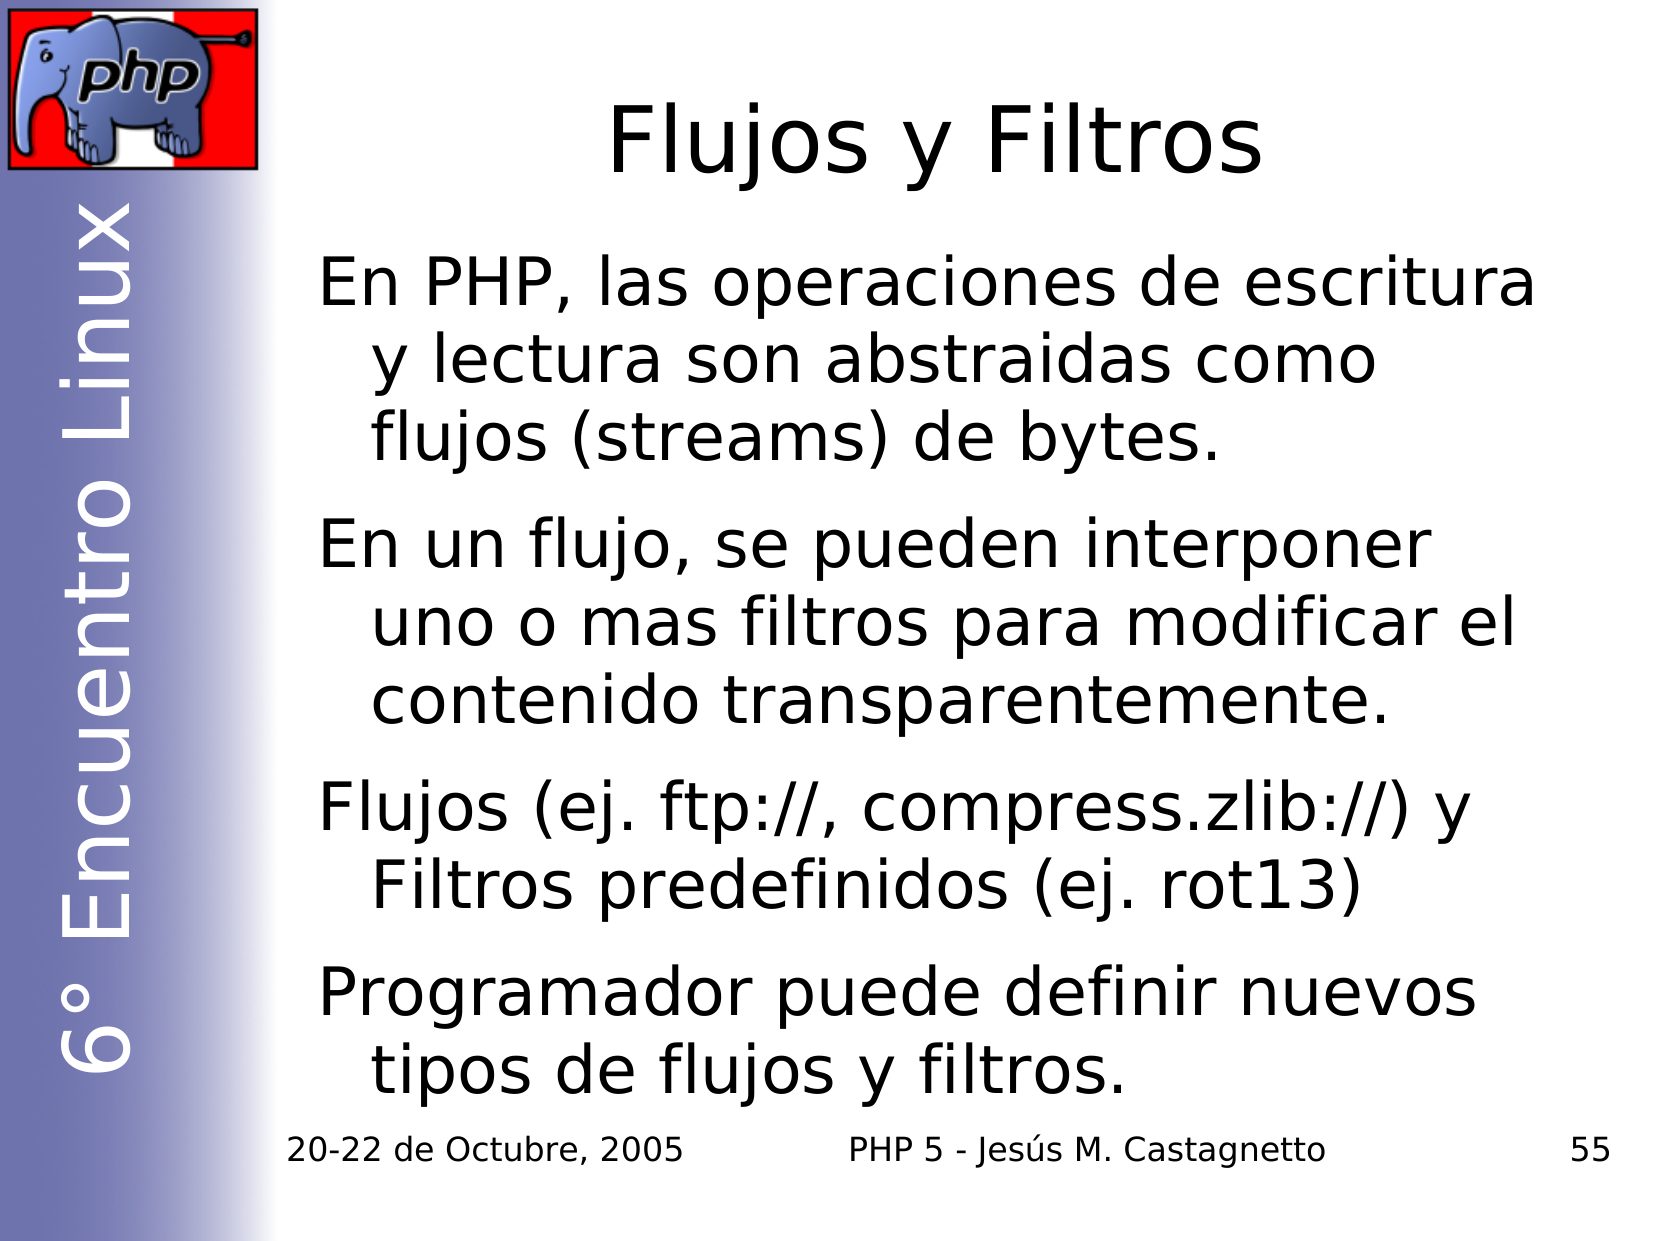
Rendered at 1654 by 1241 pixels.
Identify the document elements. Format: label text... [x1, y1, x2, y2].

list En PHP, las operaciones de escritura y lectura son abstraidas como flujos (streams) de bytes. En un flujo, se pueden interponer uno o mas filtros para modificar el contenido transparentemente. Flujos (ej. ftp://, compress.zlib://) y Filtros predefinidos (ej. rot13) Programador puede definir nuevos tipos de flujos y filtros. [300, 242, 1571, 1110]
picture [0, 0, 1654, 1241]
title Flujos y Filtros [300, 37, 1571, 242]
